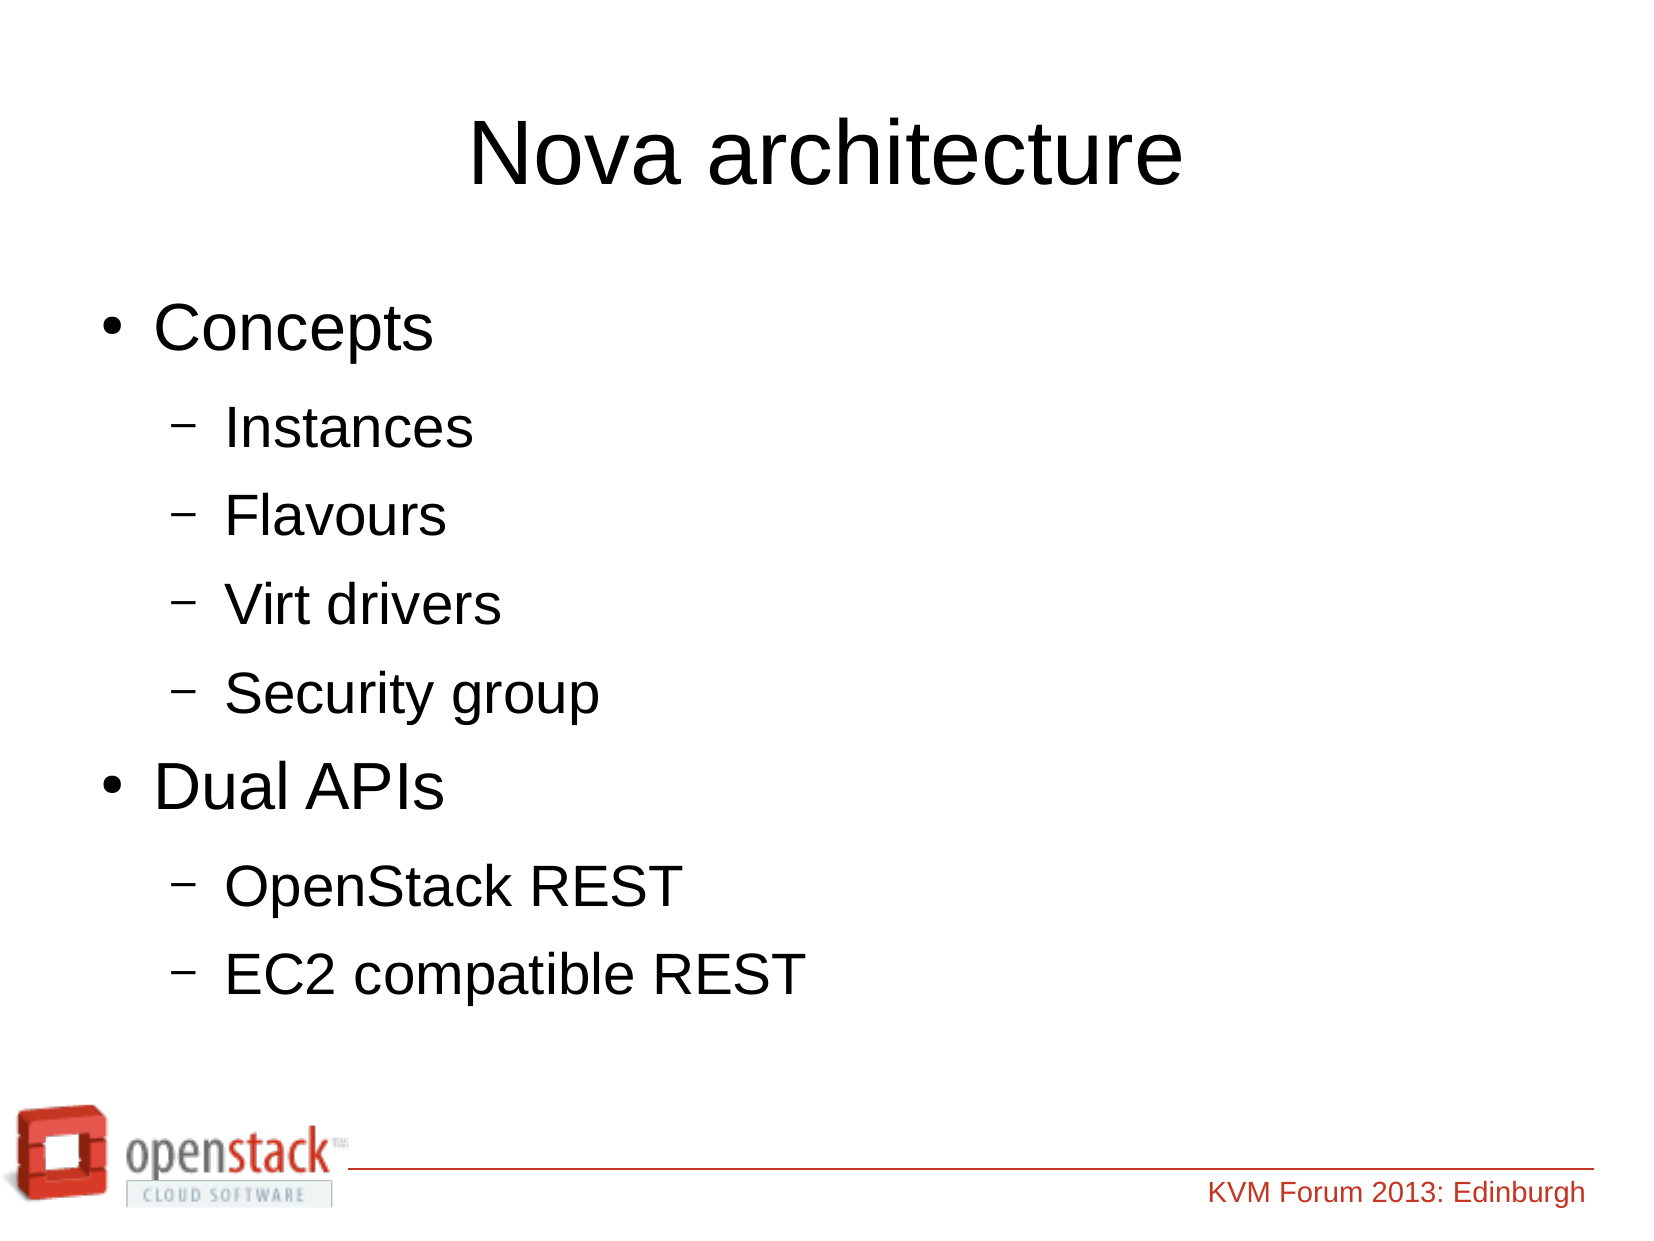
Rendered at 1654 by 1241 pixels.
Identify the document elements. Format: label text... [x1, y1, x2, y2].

title Nova architecture [82, 49, 1571, 257]
picture [0, 1101, 349, 1219]
list Concepts Instances Flavours Virt drivers Security group Dual APIs OpenStack REST EC2 compatible REST [82, 290, 1571, 1010]
